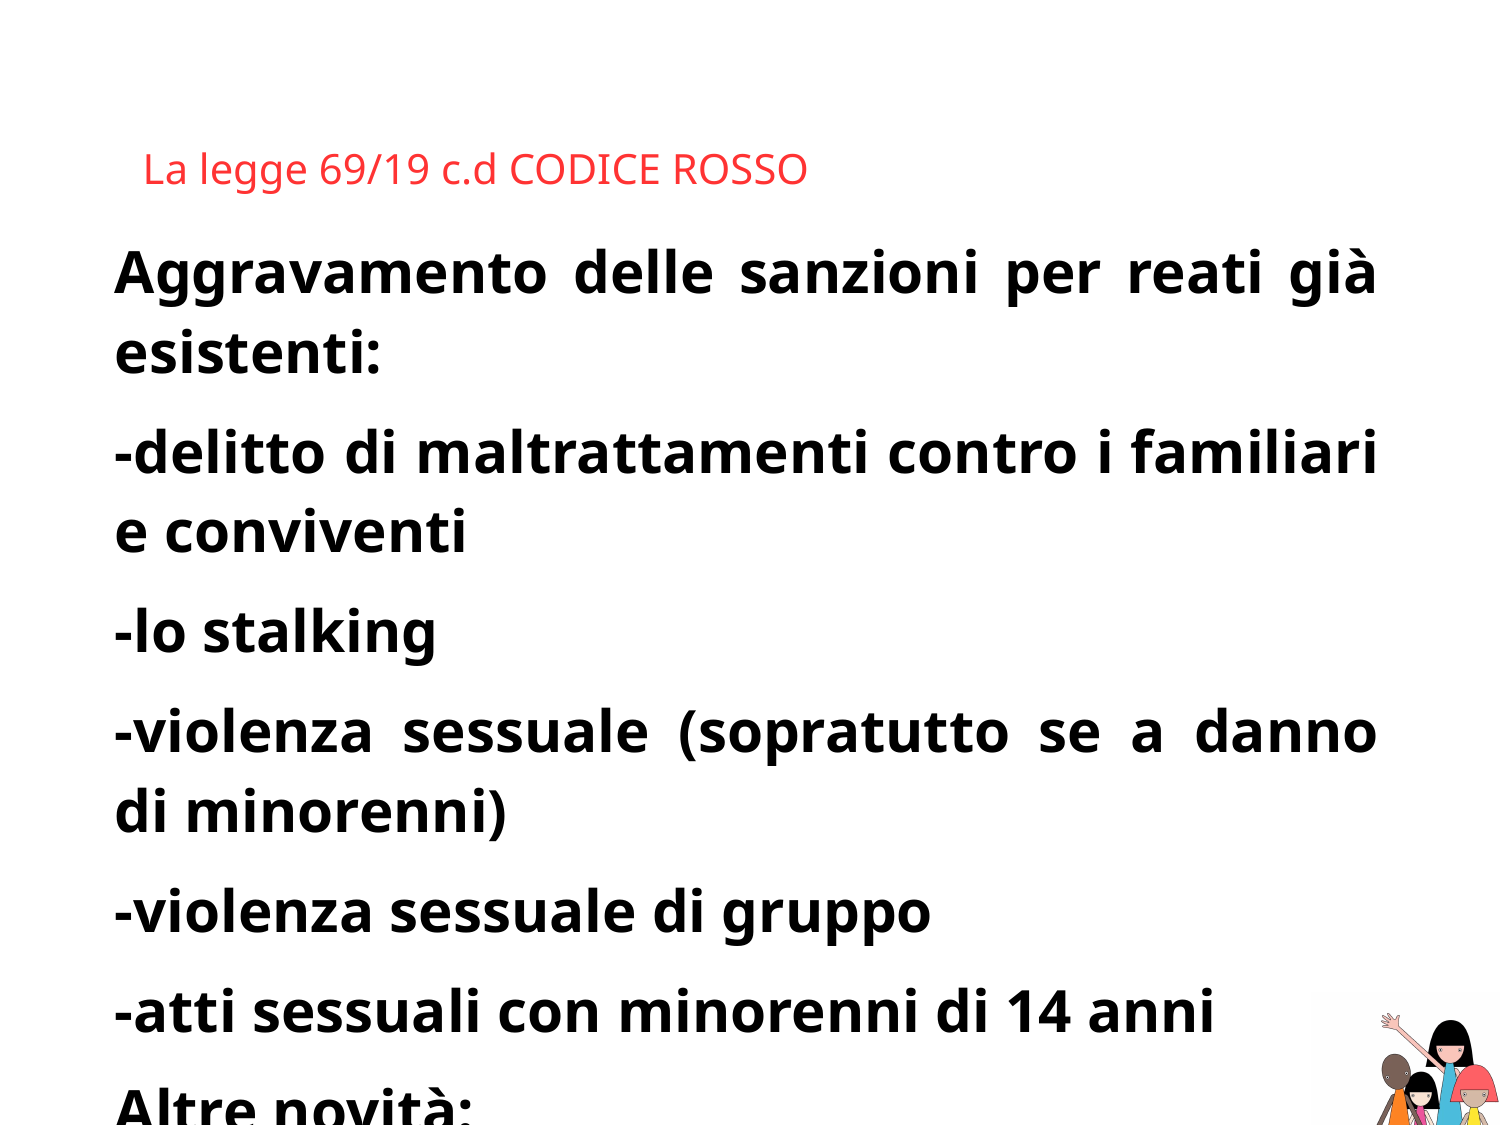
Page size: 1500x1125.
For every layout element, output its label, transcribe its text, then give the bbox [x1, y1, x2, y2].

text_box Aggravamento delle sanzioni per reati già esistenti: -delitto di maltrattamenti contro i familiari e conviventi -lo stalking -violenza sessuale (sopratutto se a danno di minorenni) -violenza sessuale di gruppo -atti sessuali con minorenni di 14 anni Altre novità: -priorità investigativa -estensione del termine per querelare la violenza sessuale (passa da 6 a 12 mesi) [100, 224, 1394, 998]
text_box La legge 69/19 c.d CODICE ROSSO [127, 59, 1422, 278]
